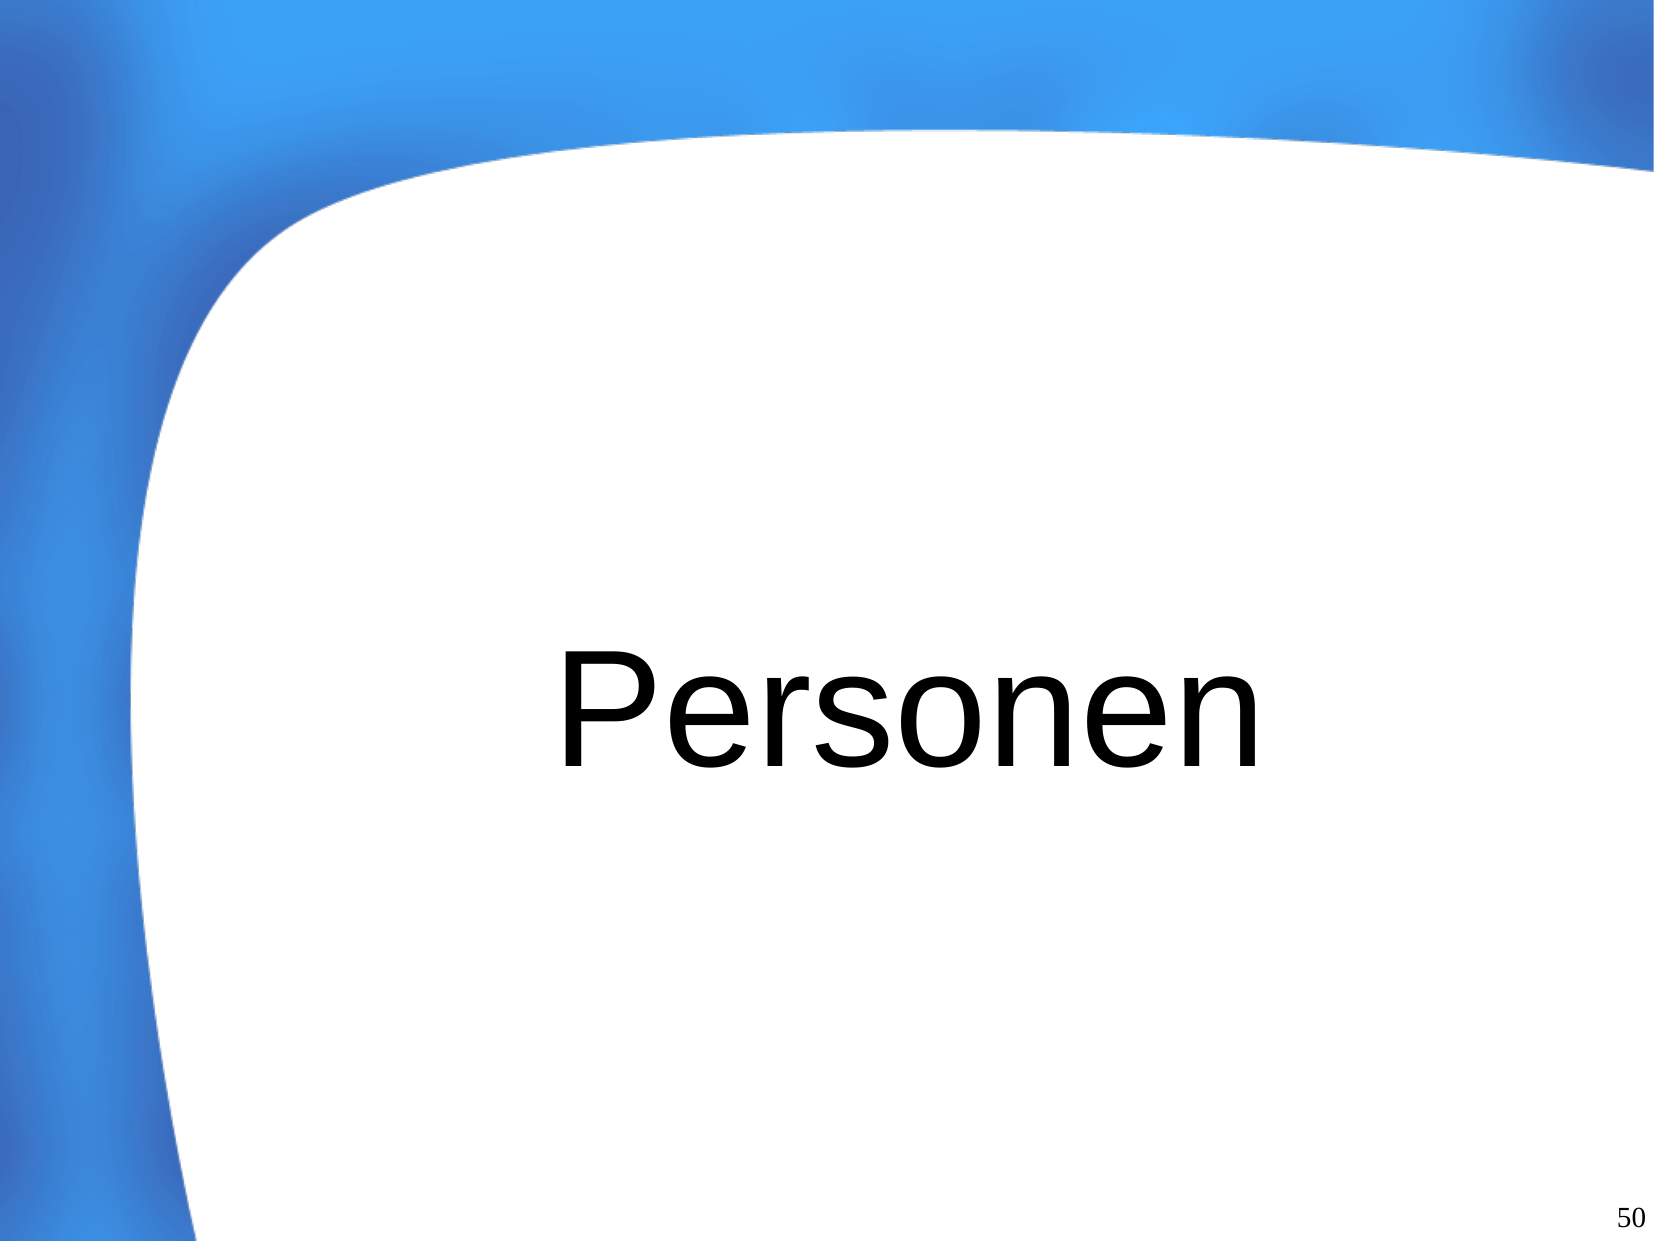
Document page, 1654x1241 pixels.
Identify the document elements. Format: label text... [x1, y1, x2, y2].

picture [0, 0, 1654, 1241]
subtitle Personen [259, 248, 1560, 1170]
